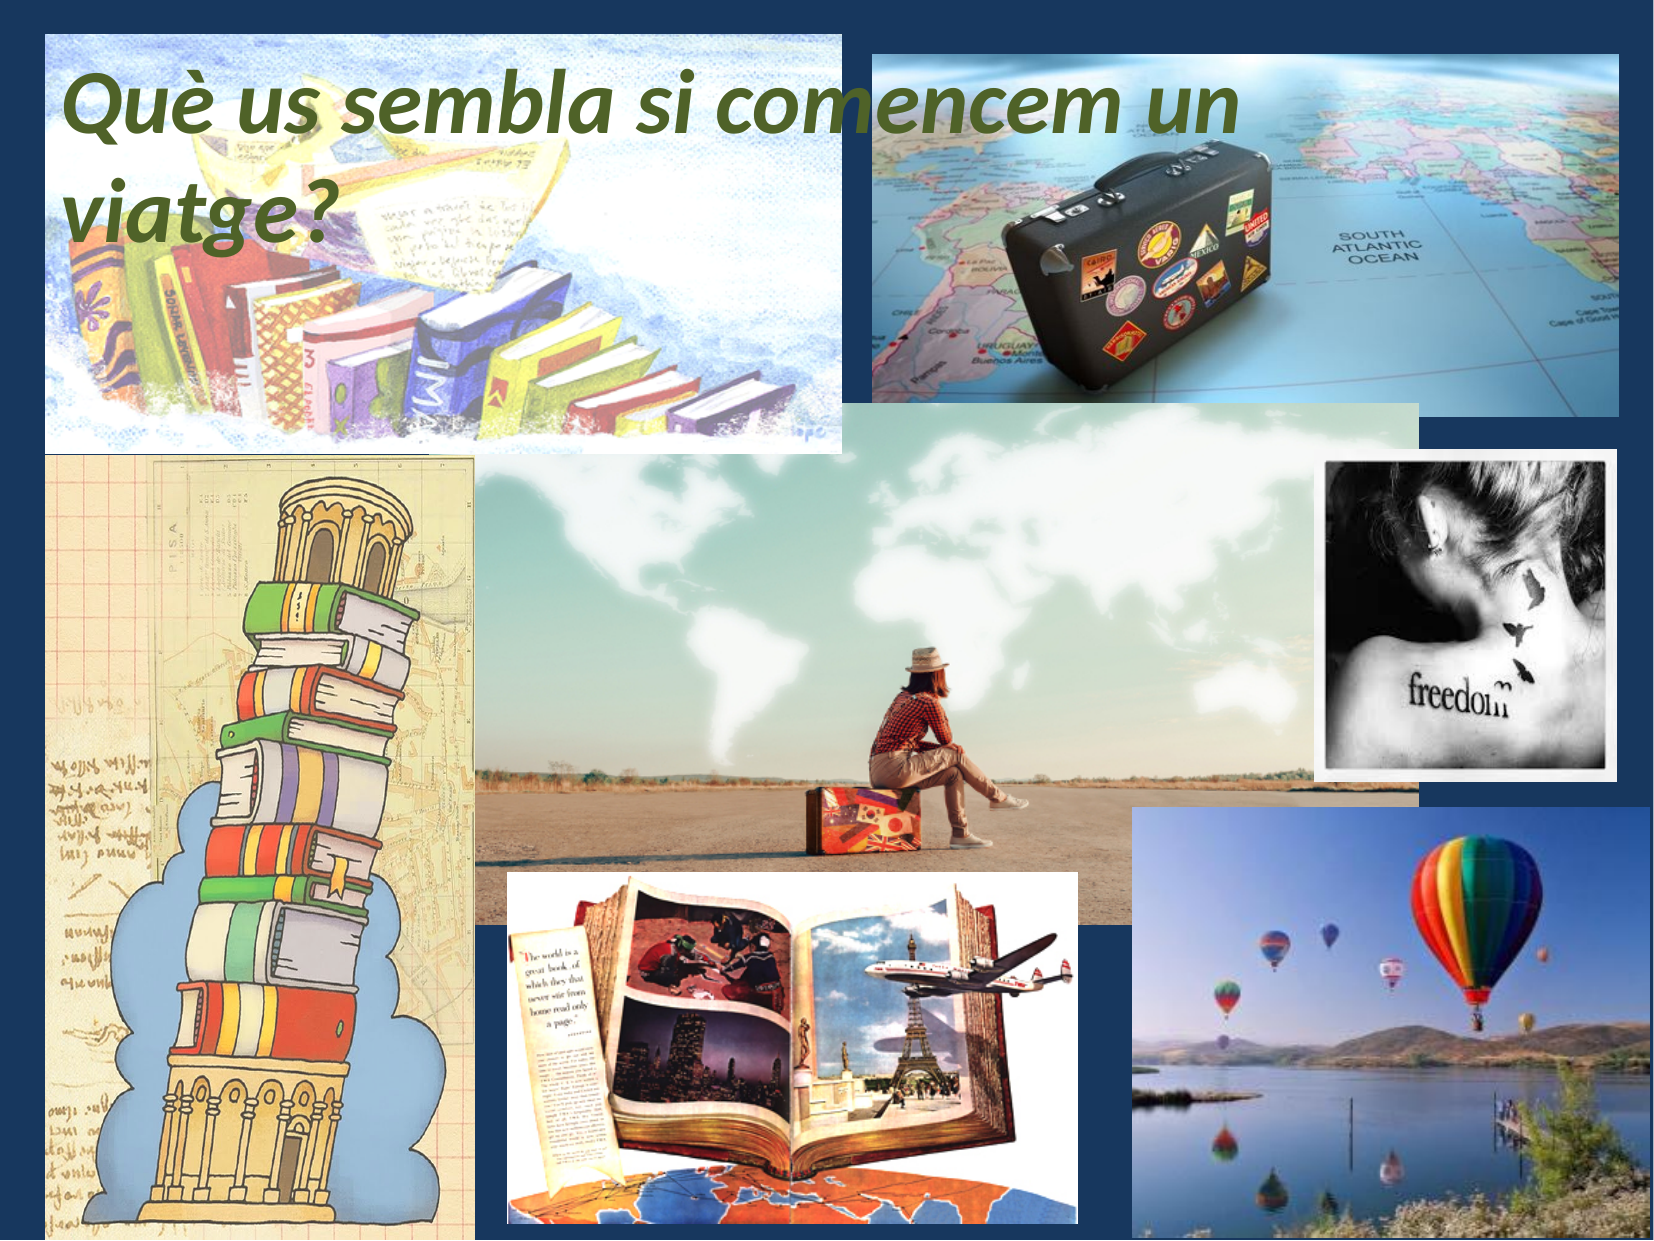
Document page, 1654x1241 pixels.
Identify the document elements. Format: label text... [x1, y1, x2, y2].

text_box Què us sembla si comencem un viatge? [45, 34, 1556, 351]
picture [45, 54, 1650, 1240]
